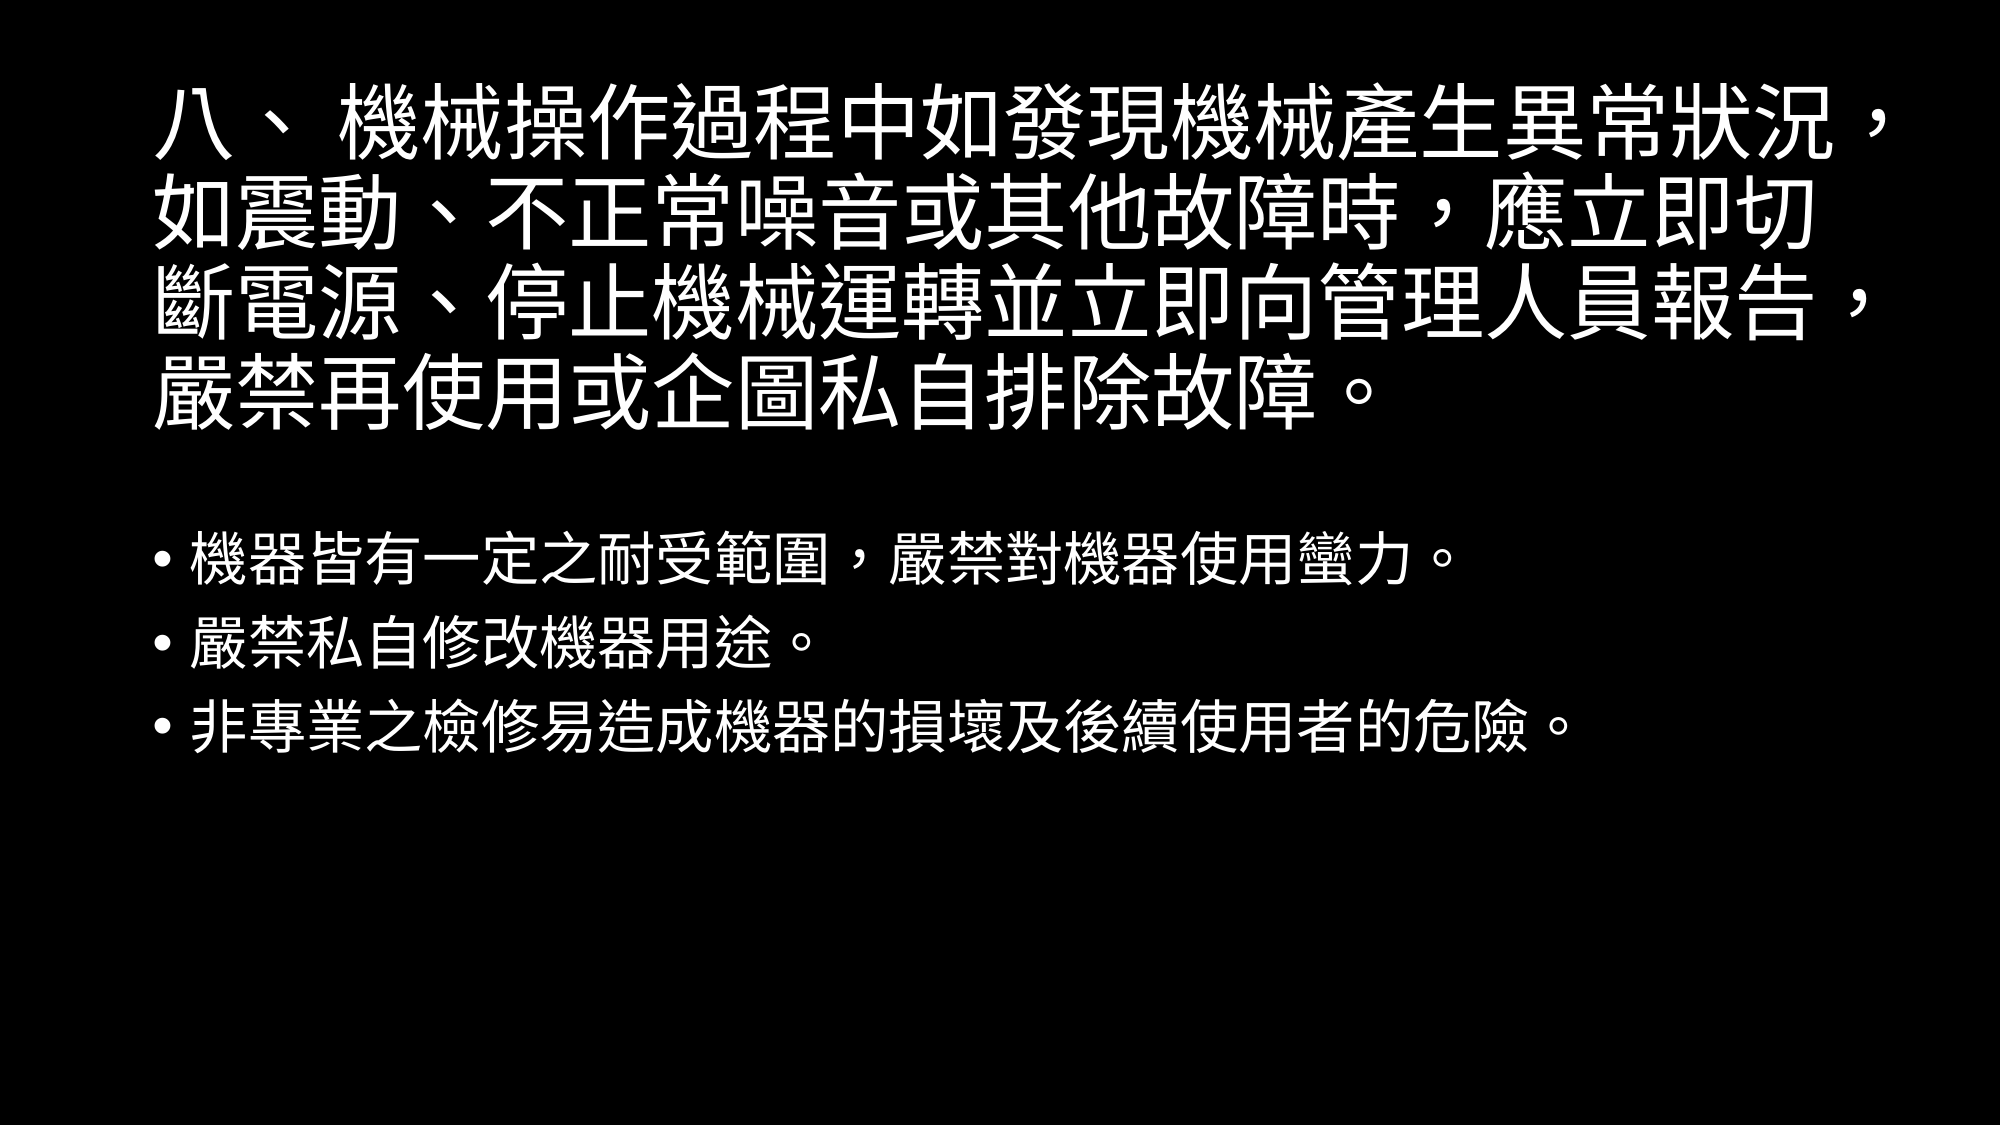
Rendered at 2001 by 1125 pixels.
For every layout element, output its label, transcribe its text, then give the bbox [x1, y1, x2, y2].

list 機器皆有一定之耐受範圍，嚴禁對機器使用蠻力。 嚴禁私自修改機器用途。 非專業之檢修易造成機器的損壞及後續使用者的危險。 [137, 522, 1863, 1014]
title 八、 機械操作過程中如發現機械產生異常狀況，如震動、不正常噪音或其他故障時，應立即切斷電源、停止機械運轉並立即向管理人員報告，嚴禁再使用或企圖私自排除故障。 [137, 59, 1863, 522]
